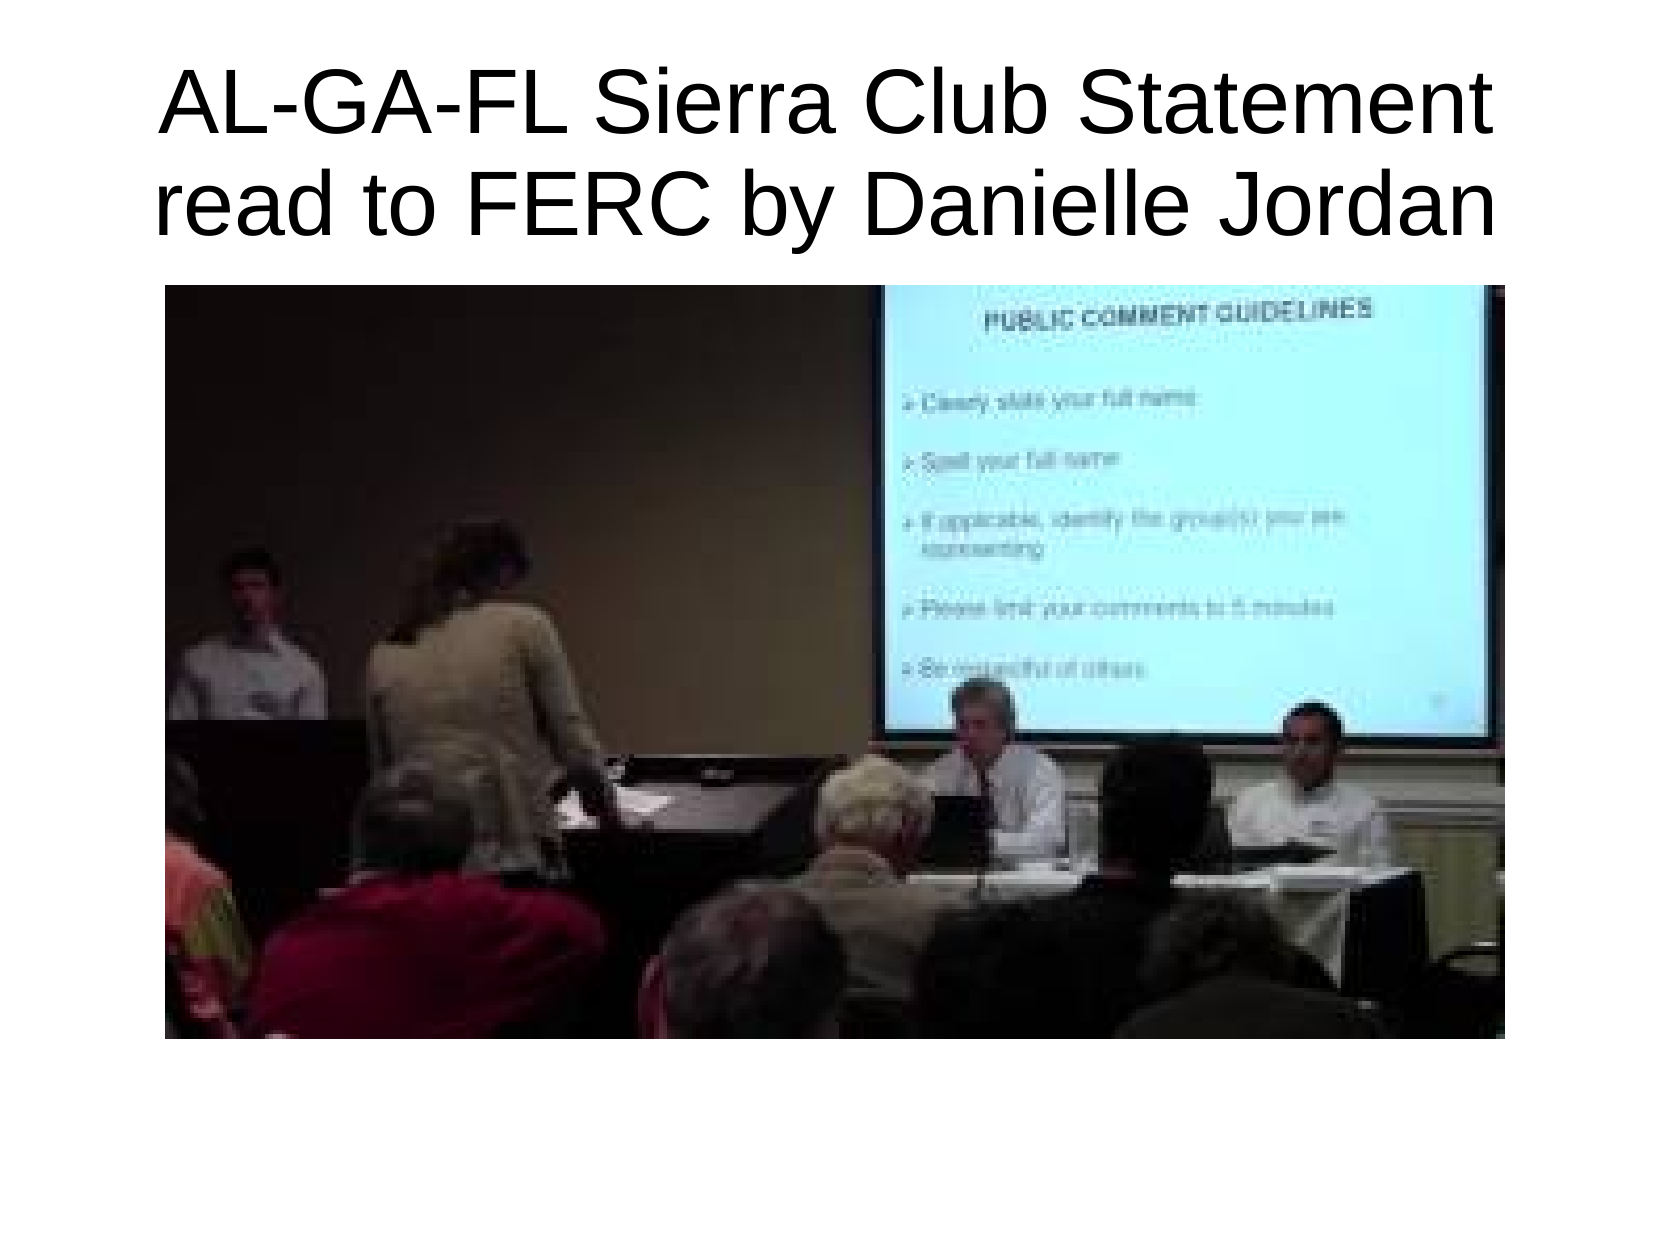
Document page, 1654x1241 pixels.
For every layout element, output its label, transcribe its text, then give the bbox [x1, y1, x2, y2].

picture [165, 285, 1505, 1039]
title AL-GA-FL Sierra Club Statement read to FERC by Danielle Jordan [82, 49, 1571, 257]
